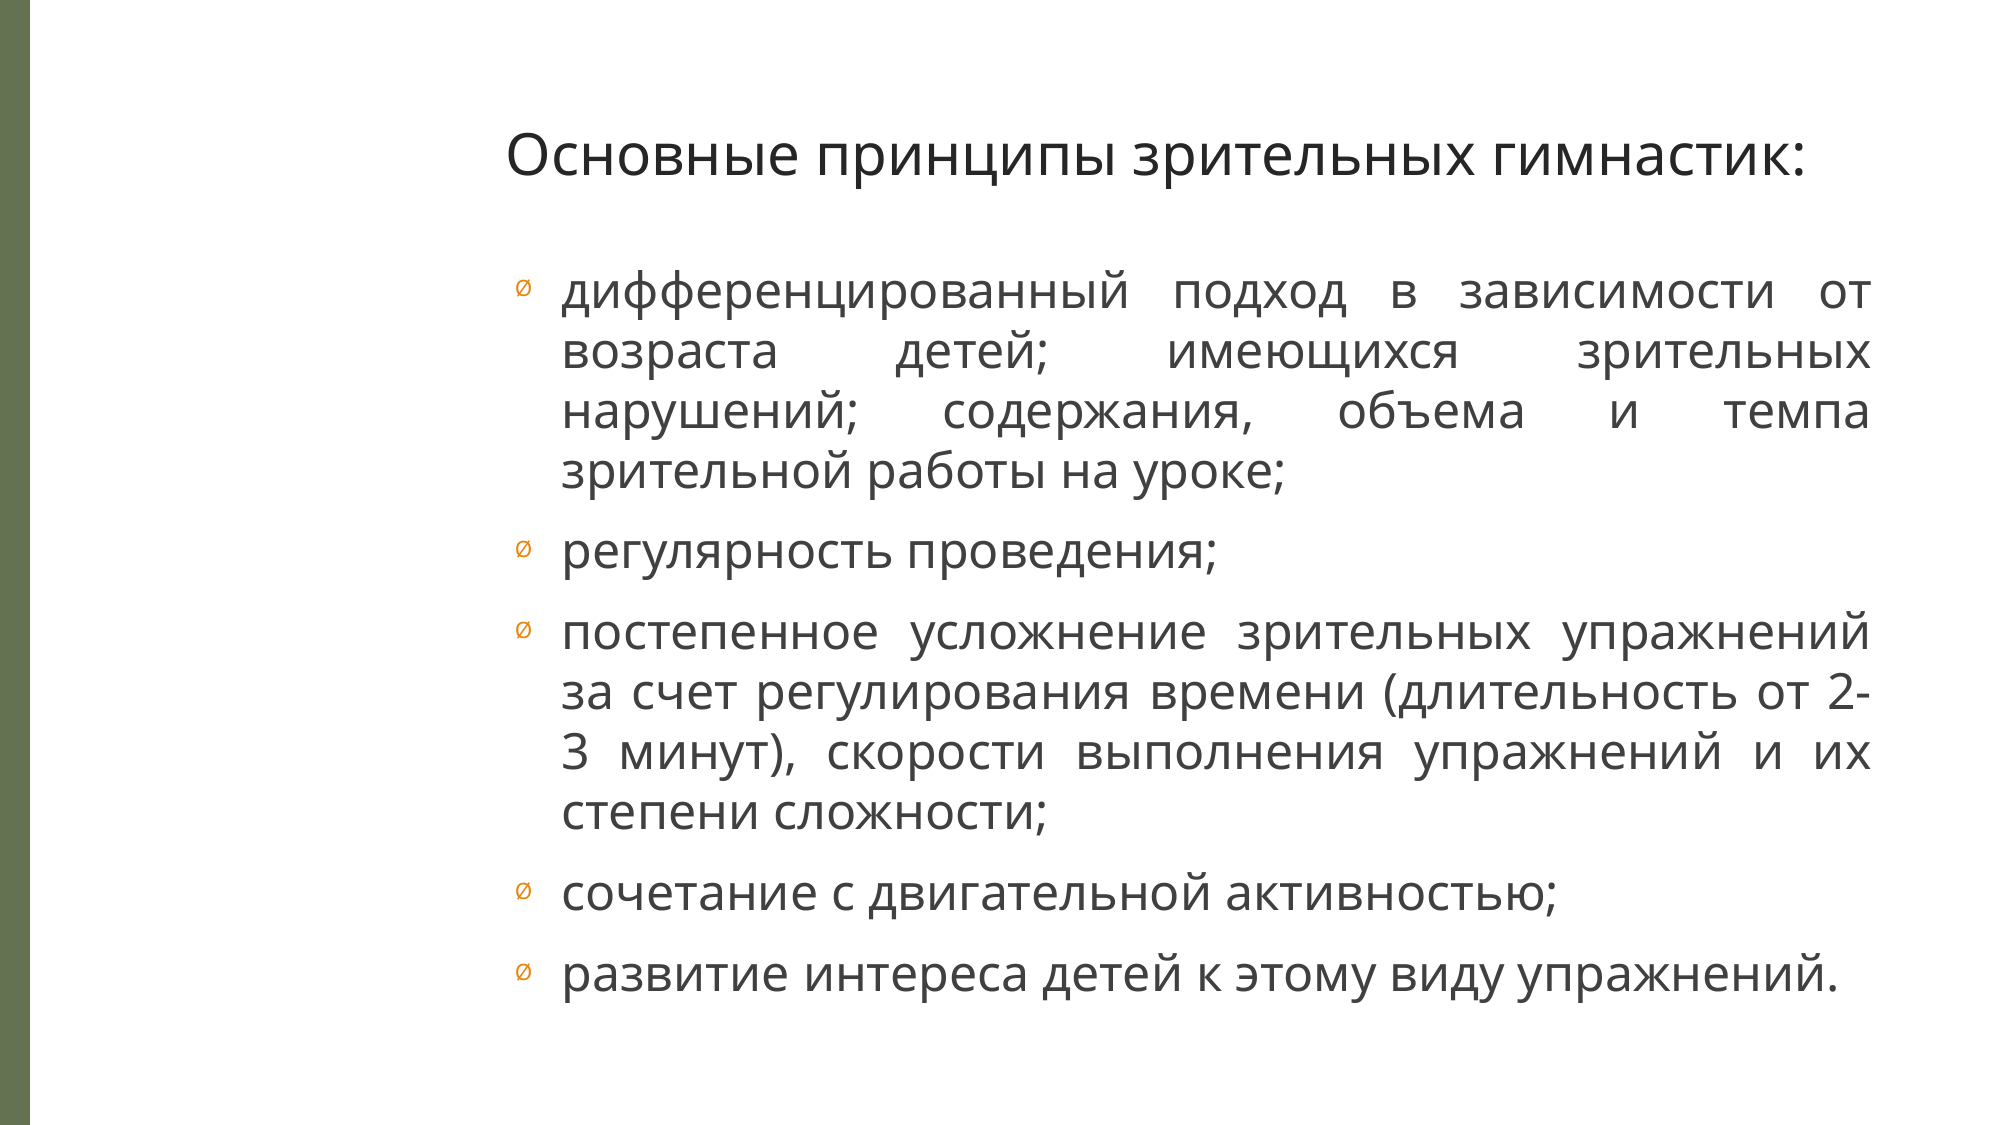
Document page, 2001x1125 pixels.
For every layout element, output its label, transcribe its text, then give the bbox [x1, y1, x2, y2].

title Основные принципы зрительных гимнастик: [425, 102, 1888, 243]
list дифференцированный подход в зависимости от возраста детей; имеющихся зрительных нарушений; содержания, объема и темпа зрительной работы на уроке; регулярность проведения; постепенное усложнение зрительных упражнений за счет регулирования времени (длительность от 2-3 минут), скорости выполнения упражнений и их степени сложности; сочетание с двигательной активностью; развитие интереса детей к этому виду упражнений. [424, 243, 1888, 1075]
